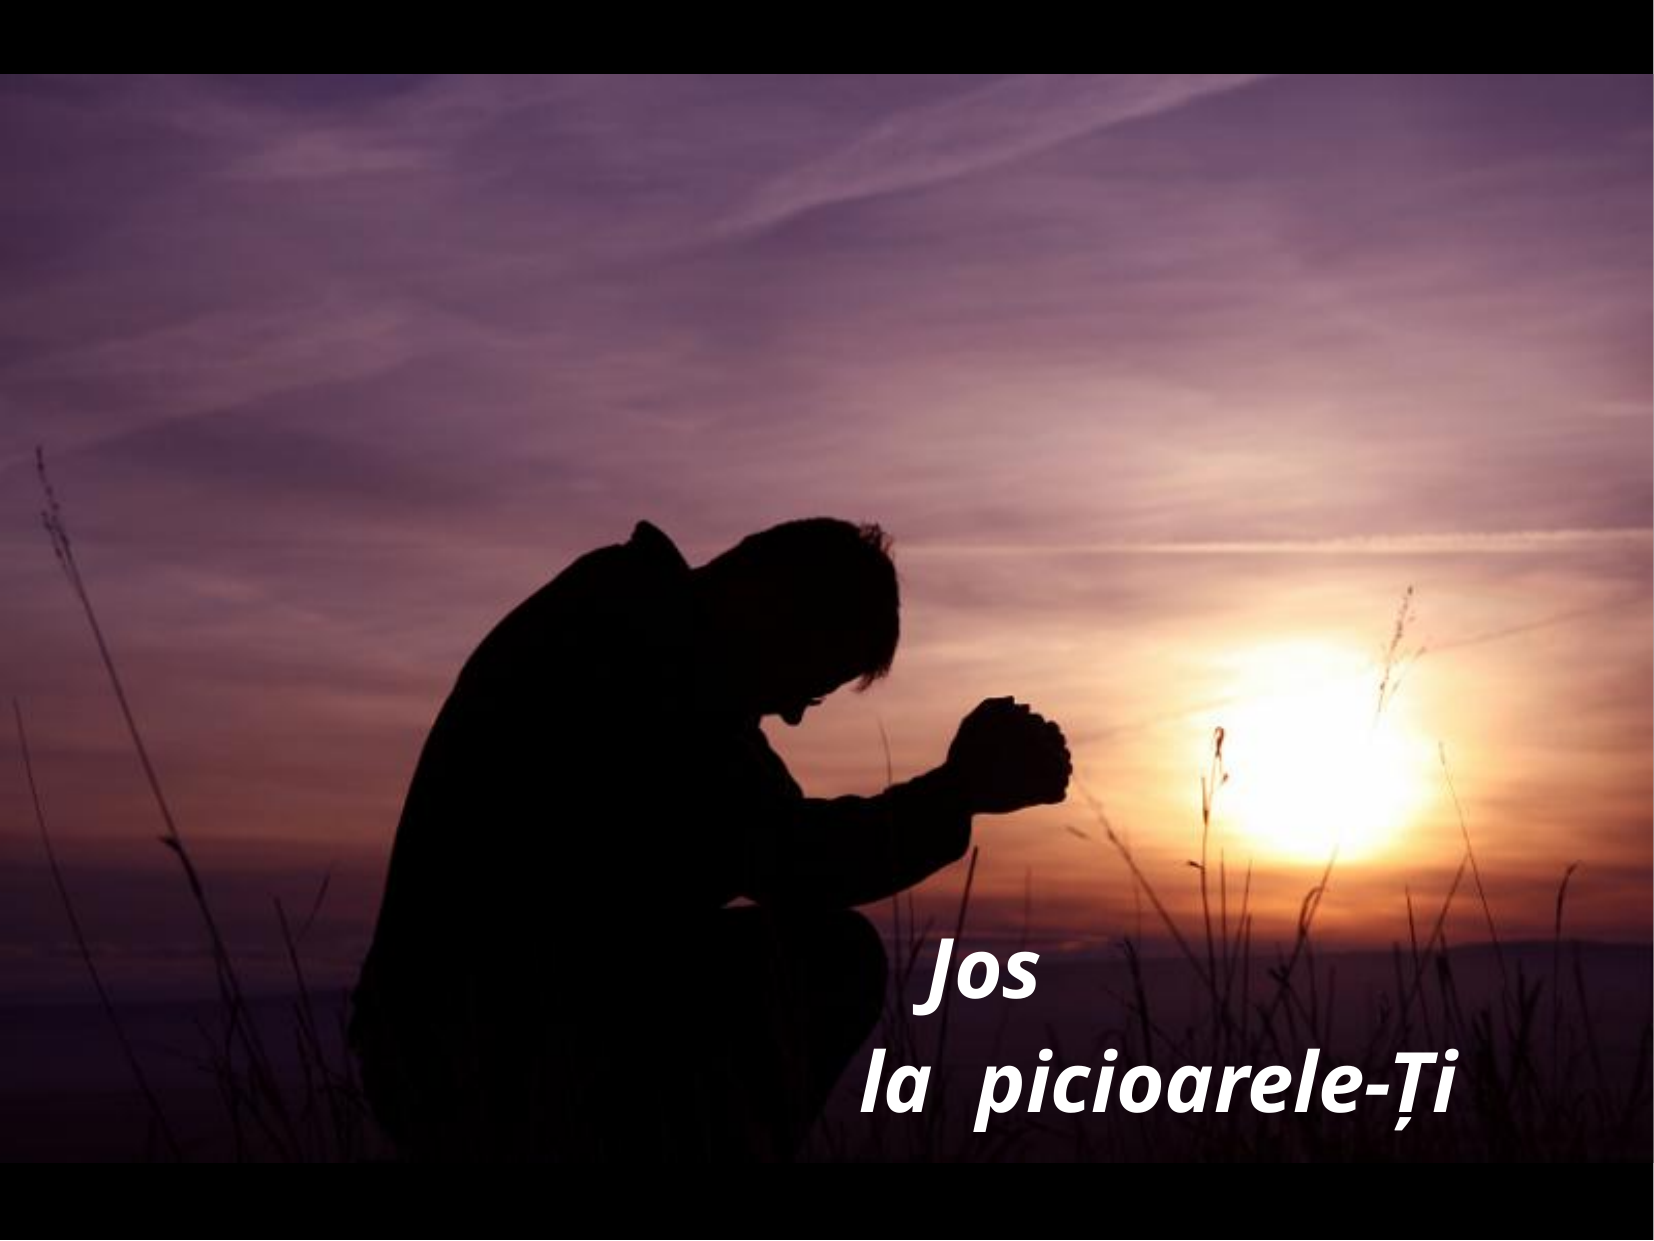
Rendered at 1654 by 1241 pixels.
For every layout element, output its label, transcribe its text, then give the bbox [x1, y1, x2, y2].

picture [0, 74, 1654, 1163]
text_box Jos la picioarele-Ți [502, 921, 1510, 1126]
